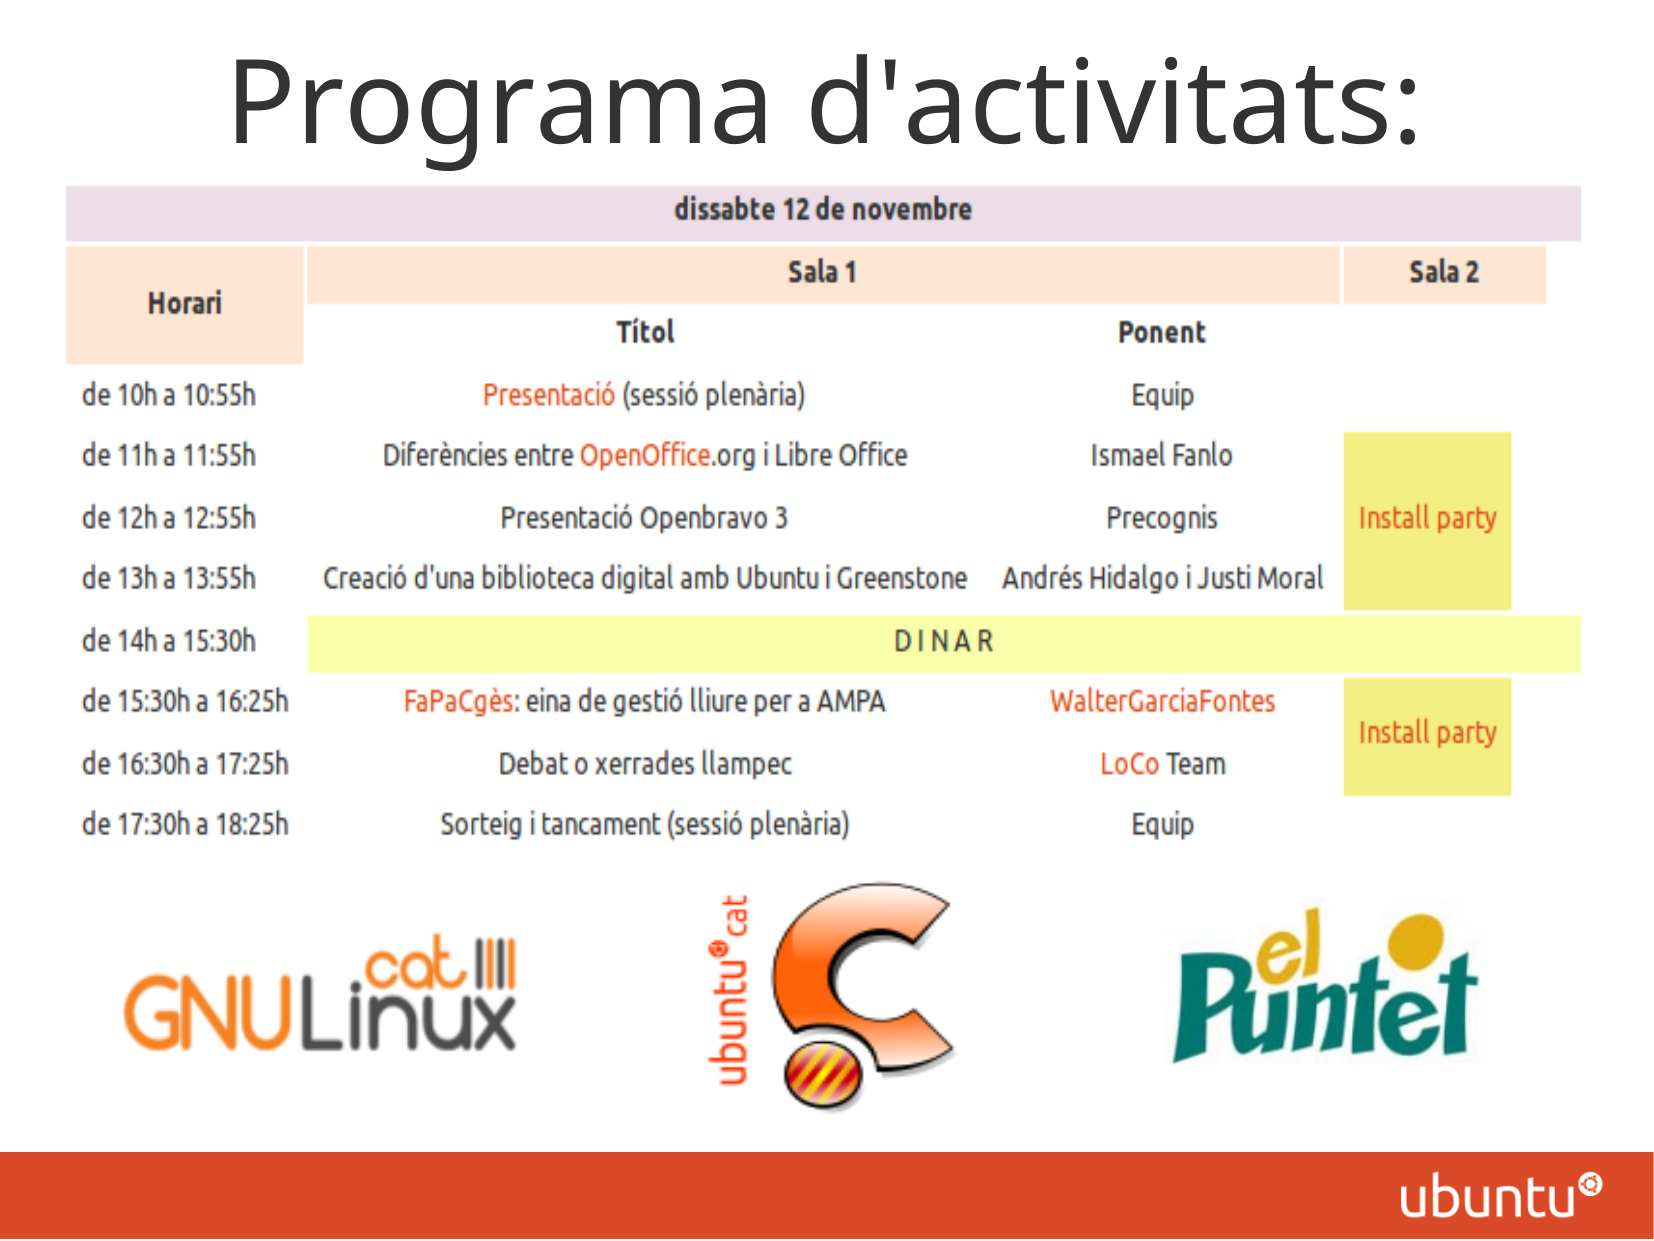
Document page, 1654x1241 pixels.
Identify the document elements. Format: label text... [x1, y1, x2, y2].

picture [118, 921, 532, 1063]
title Programa d'activitats: [55, 34, 1595, 178]
picture [0, 1152, 1654, 1239]
picture [59, 177, 1595, 1123]
picture [1143, 885, 1506, 1089]
